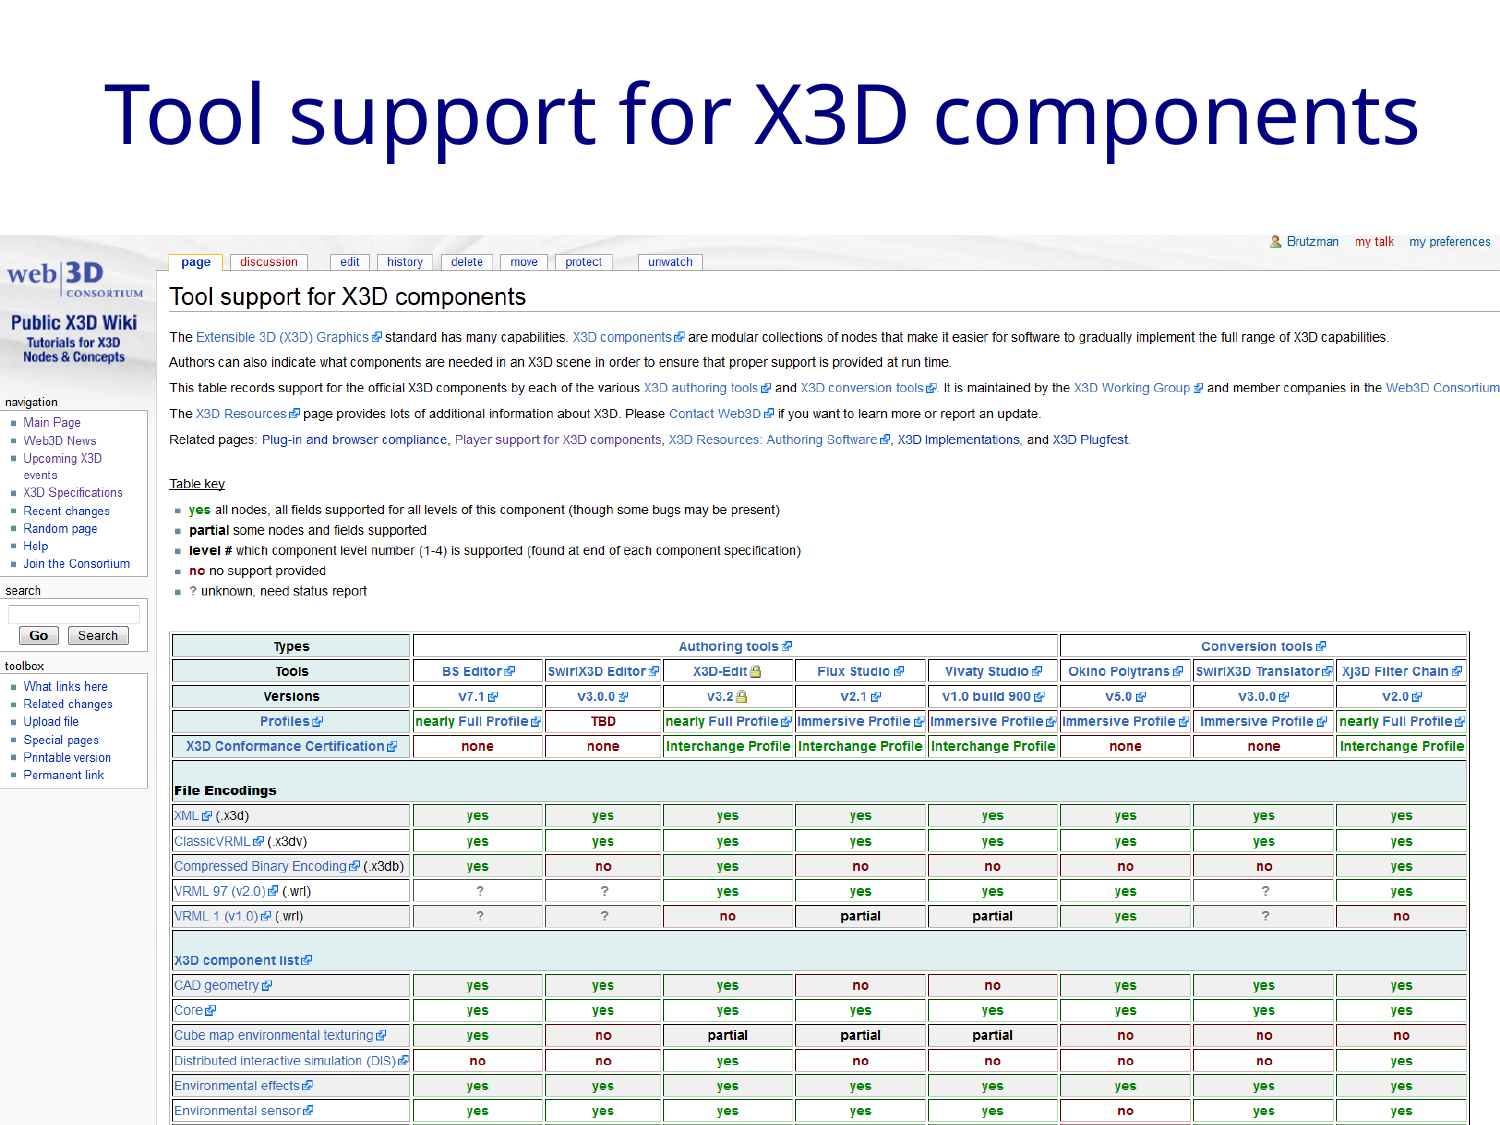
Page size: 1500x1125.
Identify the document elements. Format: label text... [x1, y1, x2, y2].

picture [0, 235, 1500, 1125]
title Tool support for X3D components [88, 37, 1439, 188]
